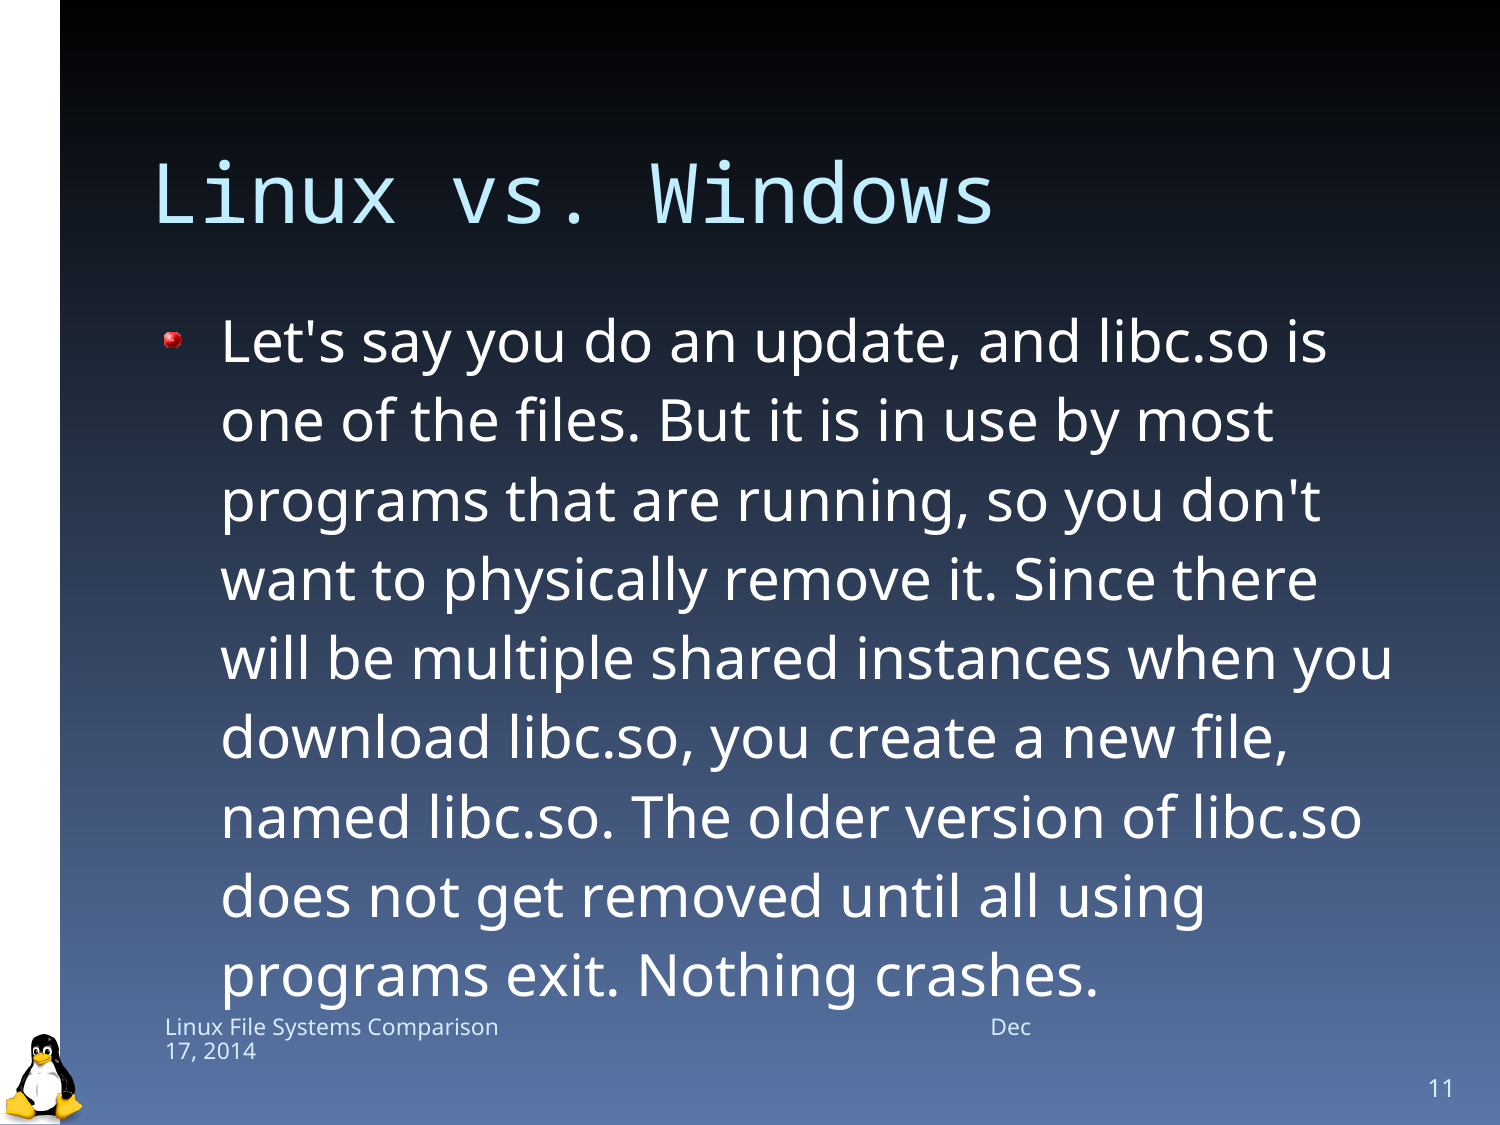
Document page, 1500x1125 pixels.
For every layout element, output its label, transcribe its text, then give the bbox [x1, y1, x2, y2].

picture [0, 1034, 82, 1125]
title Linux vs. Windows [149, 84, 1425, 292]
list Let's say you do an update, and libc.so is one of the files. But it is in use by most programs that are running, so you don't want to physically remove it. Since there will be multiple shared instances when you download libc.so, you create a new file, named libc.so. The older version of libc.so does not get removed until all using programs exit. Nothing crashes. [149, 292, 1425, 989]
